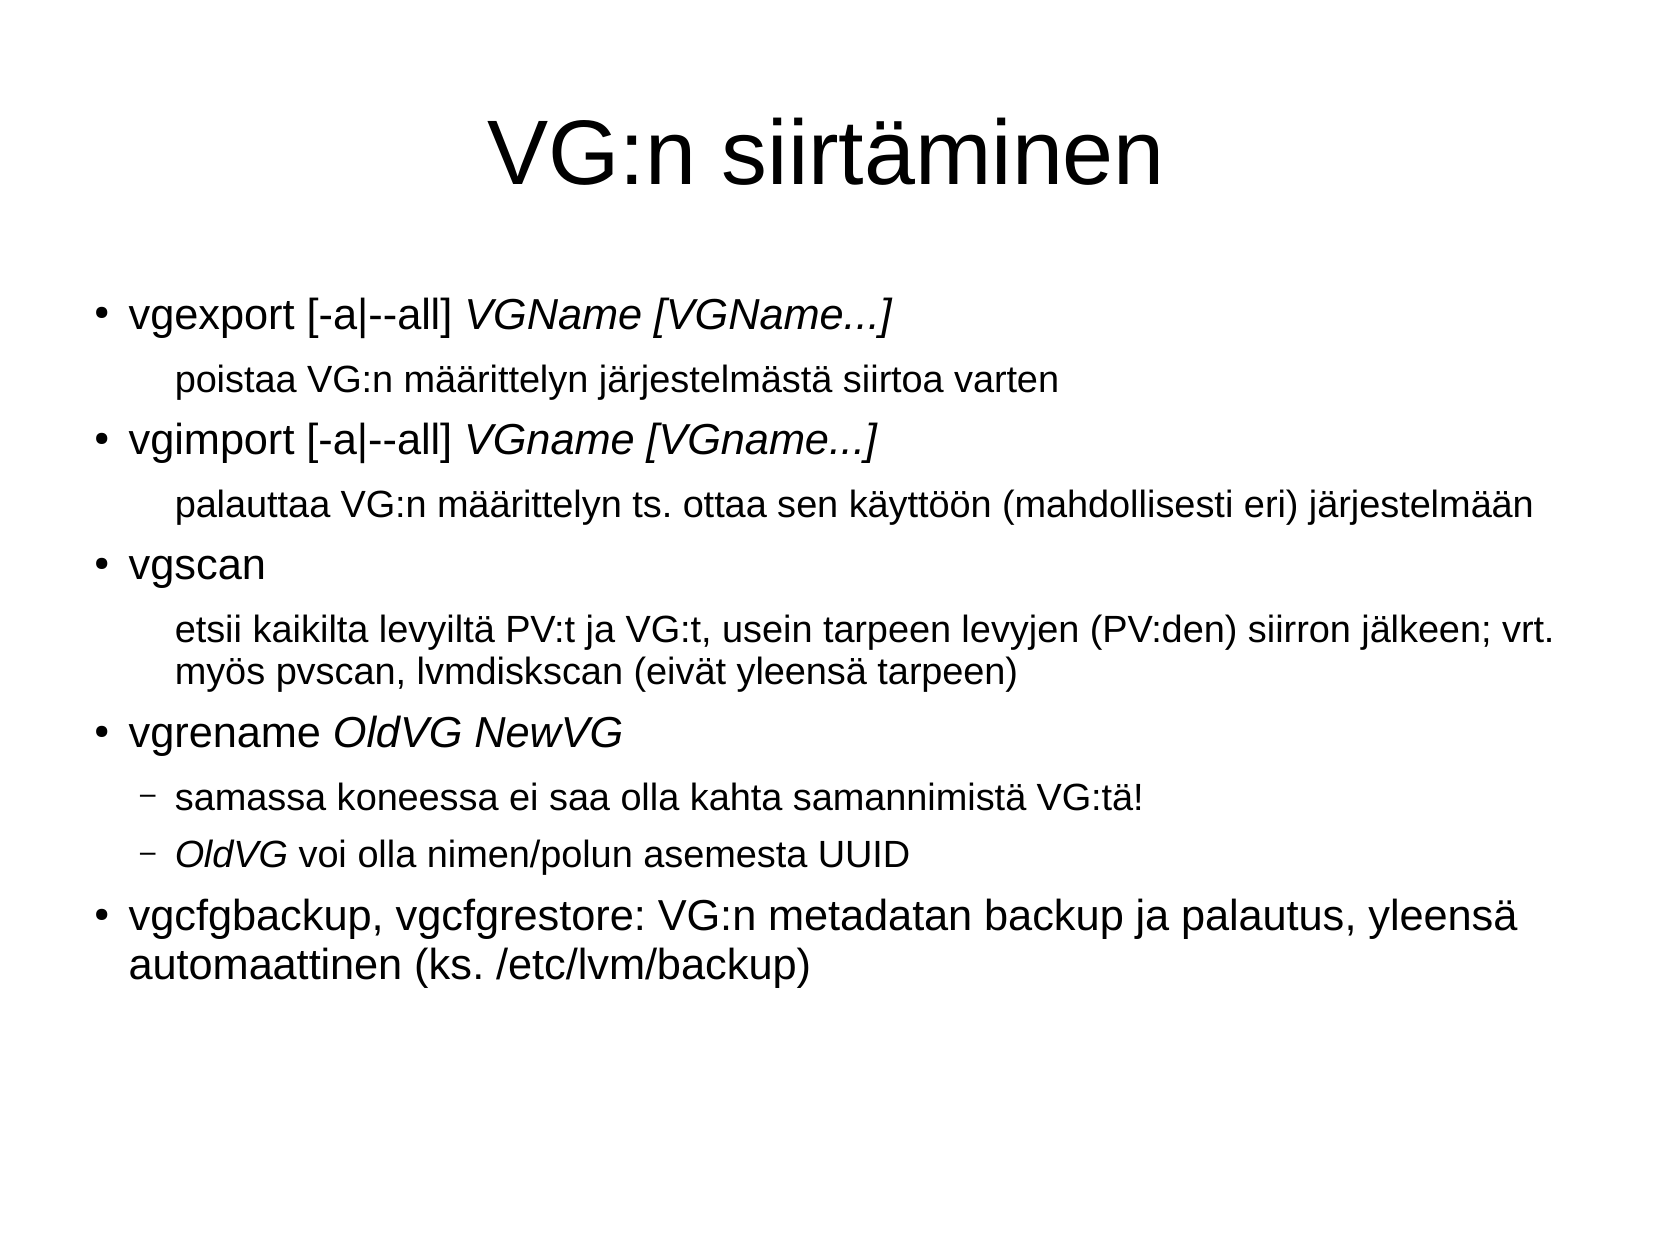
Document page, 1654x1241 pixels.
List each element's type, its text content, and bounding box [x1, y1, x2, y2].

list vgexport [-a|--all] VGName [VGName...] poistaa VG:n määrittelyn järjestelmästä siirtoa varten vgimport [-a|--all] VGname [VGname...] palauttaa VG:n määrittelyn ts. ottaa sen käyttöön (mahdollisesti eri) järjestelmään vgscan etsii kaikilta levyiltä PV:t ja VG:t, usein tarpeen levyjen (PV:den) siirron jälkeen; vrt. myös pvscan, lvmdiskscan (eivät yleensä tarpeen) vgrename OldVG NewVG samassa koneessa ei saa olla kahta samannimistä VG:tä! OldVG voi olla nimen/polun asemesta UUID vgcfgbackup, vgcfgrestore: VG:n metadatan backup ja palautus, yleensä automaattinen (ks. /etc/lvm/backup) [82, 290, 1571, 1010]
title VG:n siirtäminen [82, 49, 1571, 257]
